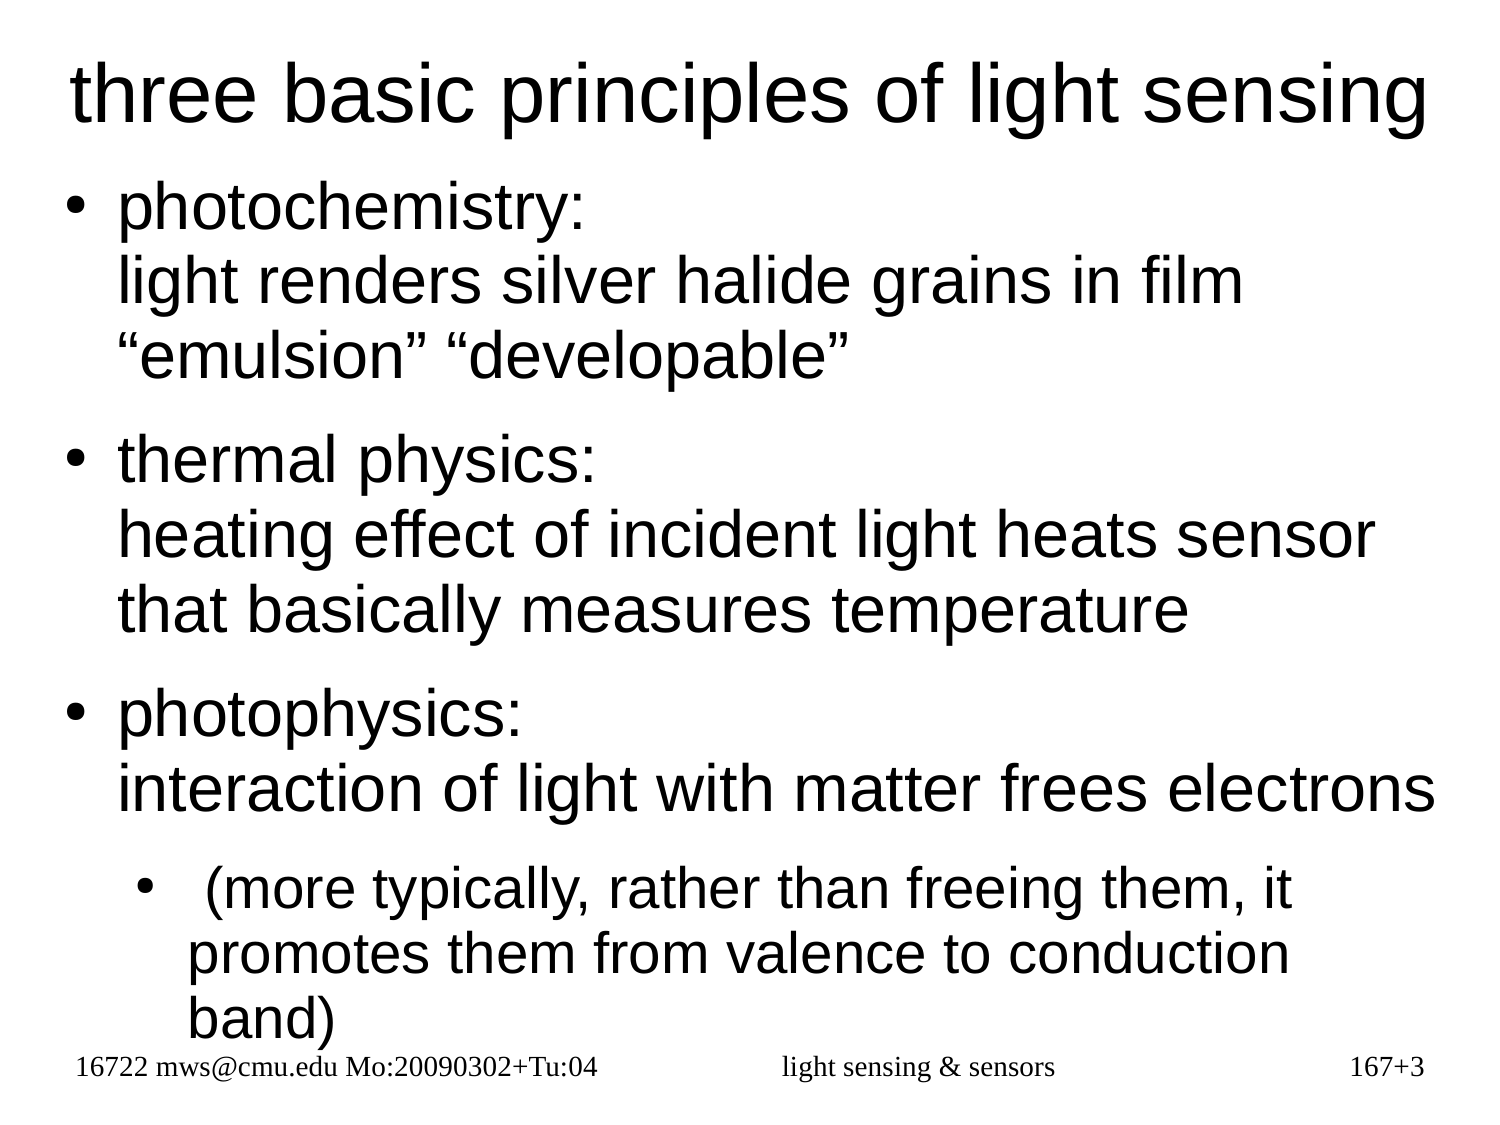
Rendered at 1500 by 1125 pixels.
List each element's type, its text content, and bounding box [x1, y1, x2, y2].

title three basic principles of light sensing [37, 37, 1463, 150]
list photochemistry: light renders silver halide grains in film “emulsion” “developable” thermal physics: heating effect of incident light heats sensor that basically measures temperature photophysics: interaction of light with matter frees electrons (more typically, rather than freeing them, it promotes them from valence to conduction band) [31, 161, 1457, 1070]
